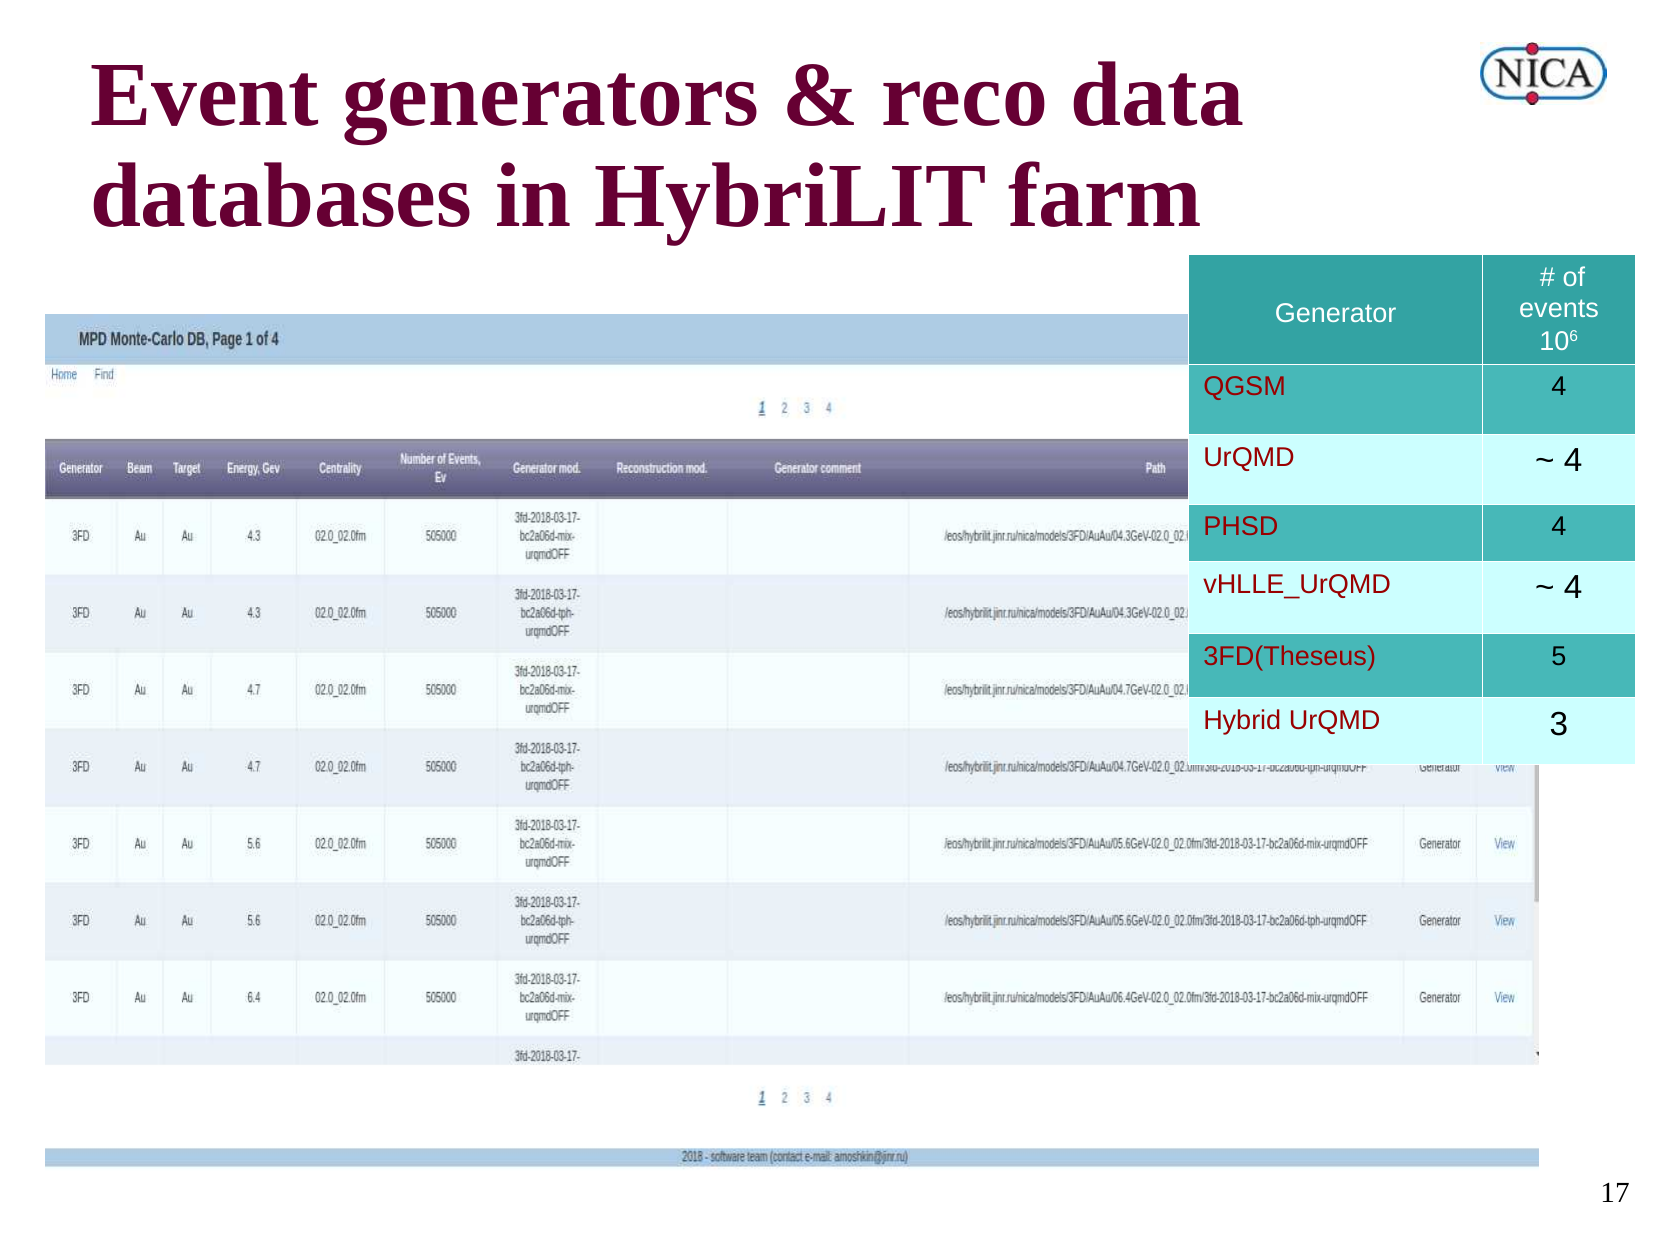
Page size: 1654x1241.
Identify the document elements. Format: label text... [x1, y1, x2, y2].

table_header # of events 106 [1483, 255, 1635, 364]
picture [1579, 42, 1607, 105]
table_cell ~ 4 [1483, 562, 1635, 633]
table_cell 3 [1483, 698, 1635, 764]
table_header Generator [1189, 255, 1482, 364]
picture [45, 314, 1539, 1186]
table_cell 4 [1483, 365, 1635, 434]
table_cell 4 [1483, 505, 1635, 561]
table_cell Hybrid UrQMD [1189, 698, 1482, 764]
title Event generators & reco data databases in HybriLIT farm [90, 42, 1579, 248]
table_cell PHSD [1189, 505, 1482, 561]
table_cell vHLLE_UrQMD [1189, 562, 1482, 633]
table_cell 5 [1483, 634, 1635, 697]
table_cell ~ 4 [1483, 435, 1635, 504]
table_cell QGSM [1189, 365, 1482, 434]
table_cell 3FD(Theseus) [1189, 634, 1482, 697]
table_cell UrQMD [1189, 435, 1482, 504]
